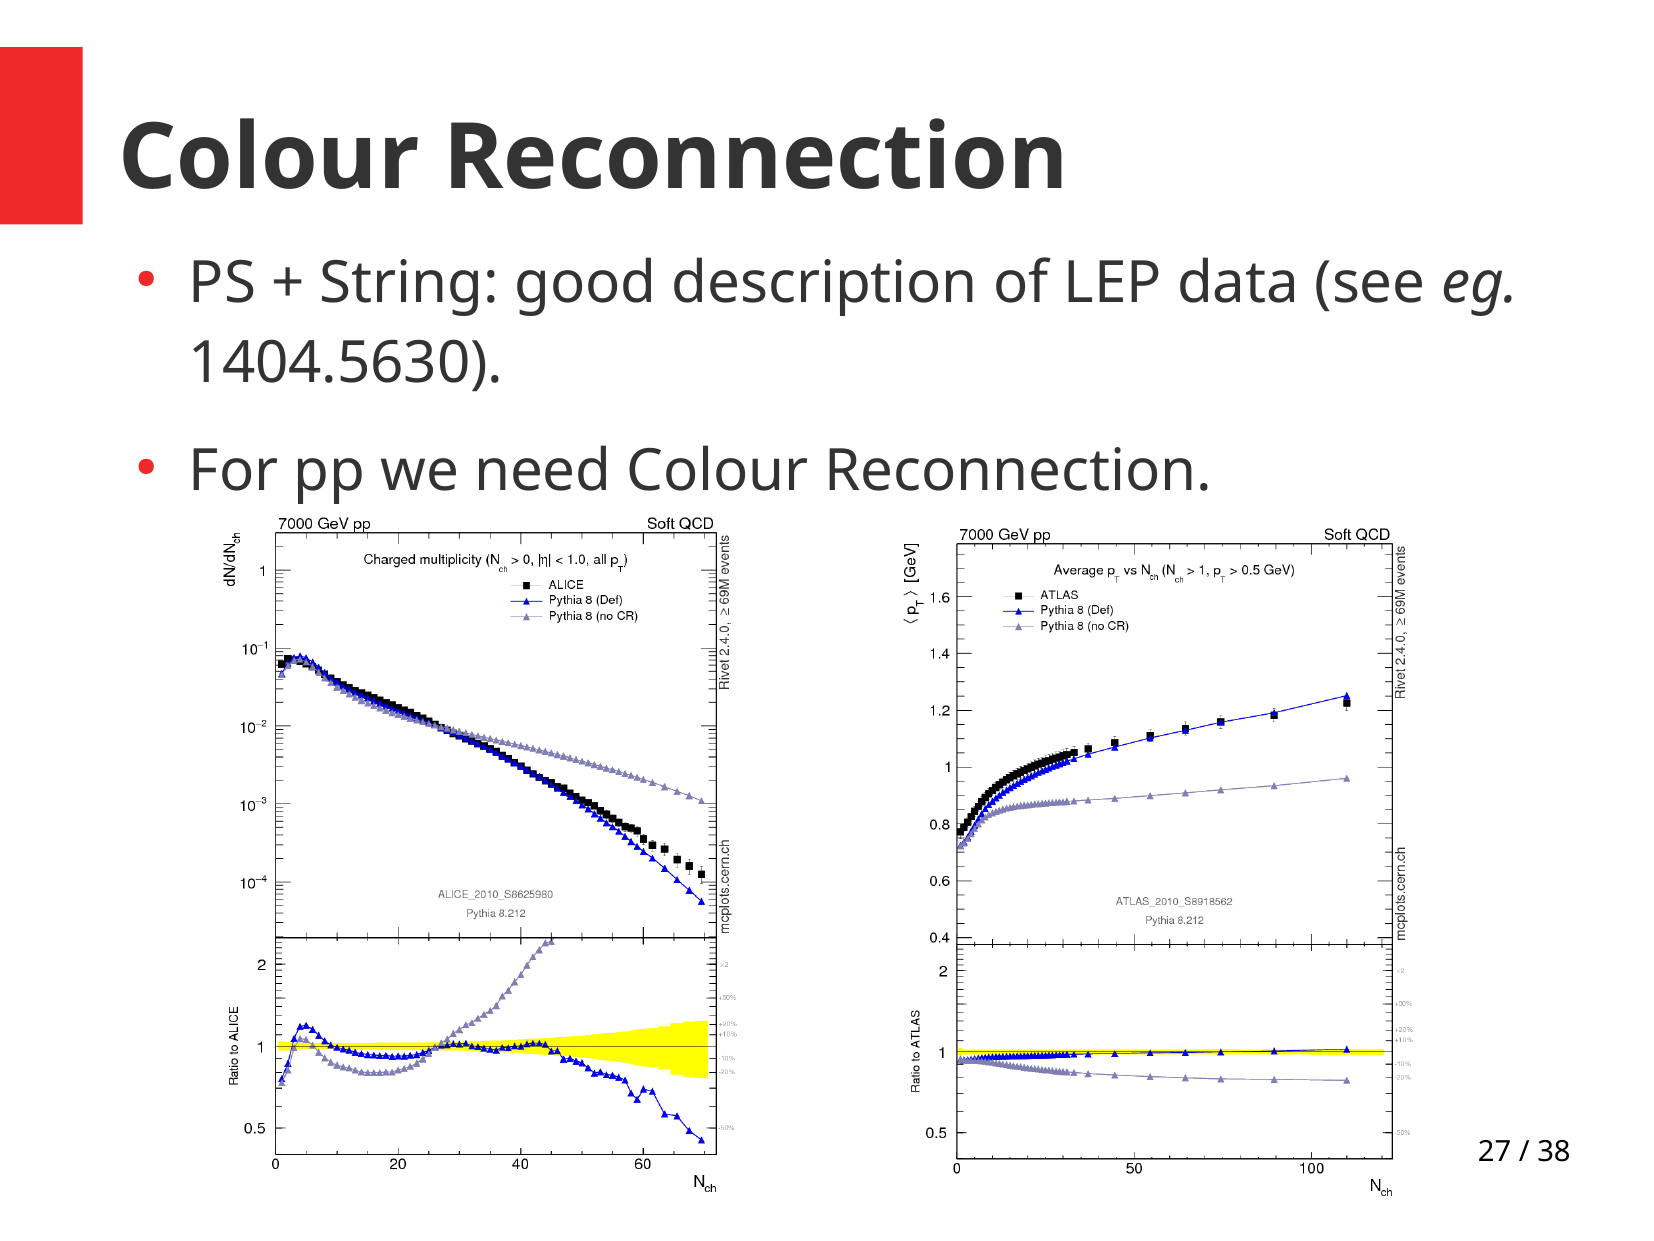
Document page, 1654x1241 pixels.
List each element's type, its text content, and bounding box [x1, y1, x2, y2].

list PS + String: good description of LEP data (see eg. 1404.5630). For pp we need Colour Reconnection. [118, 240, 1536, 496]
picture [891, 520, 1416, 1204]
title Colour Reconnection [118, 49, 1571, 257]
picture [209, 509, 740, 1201]
